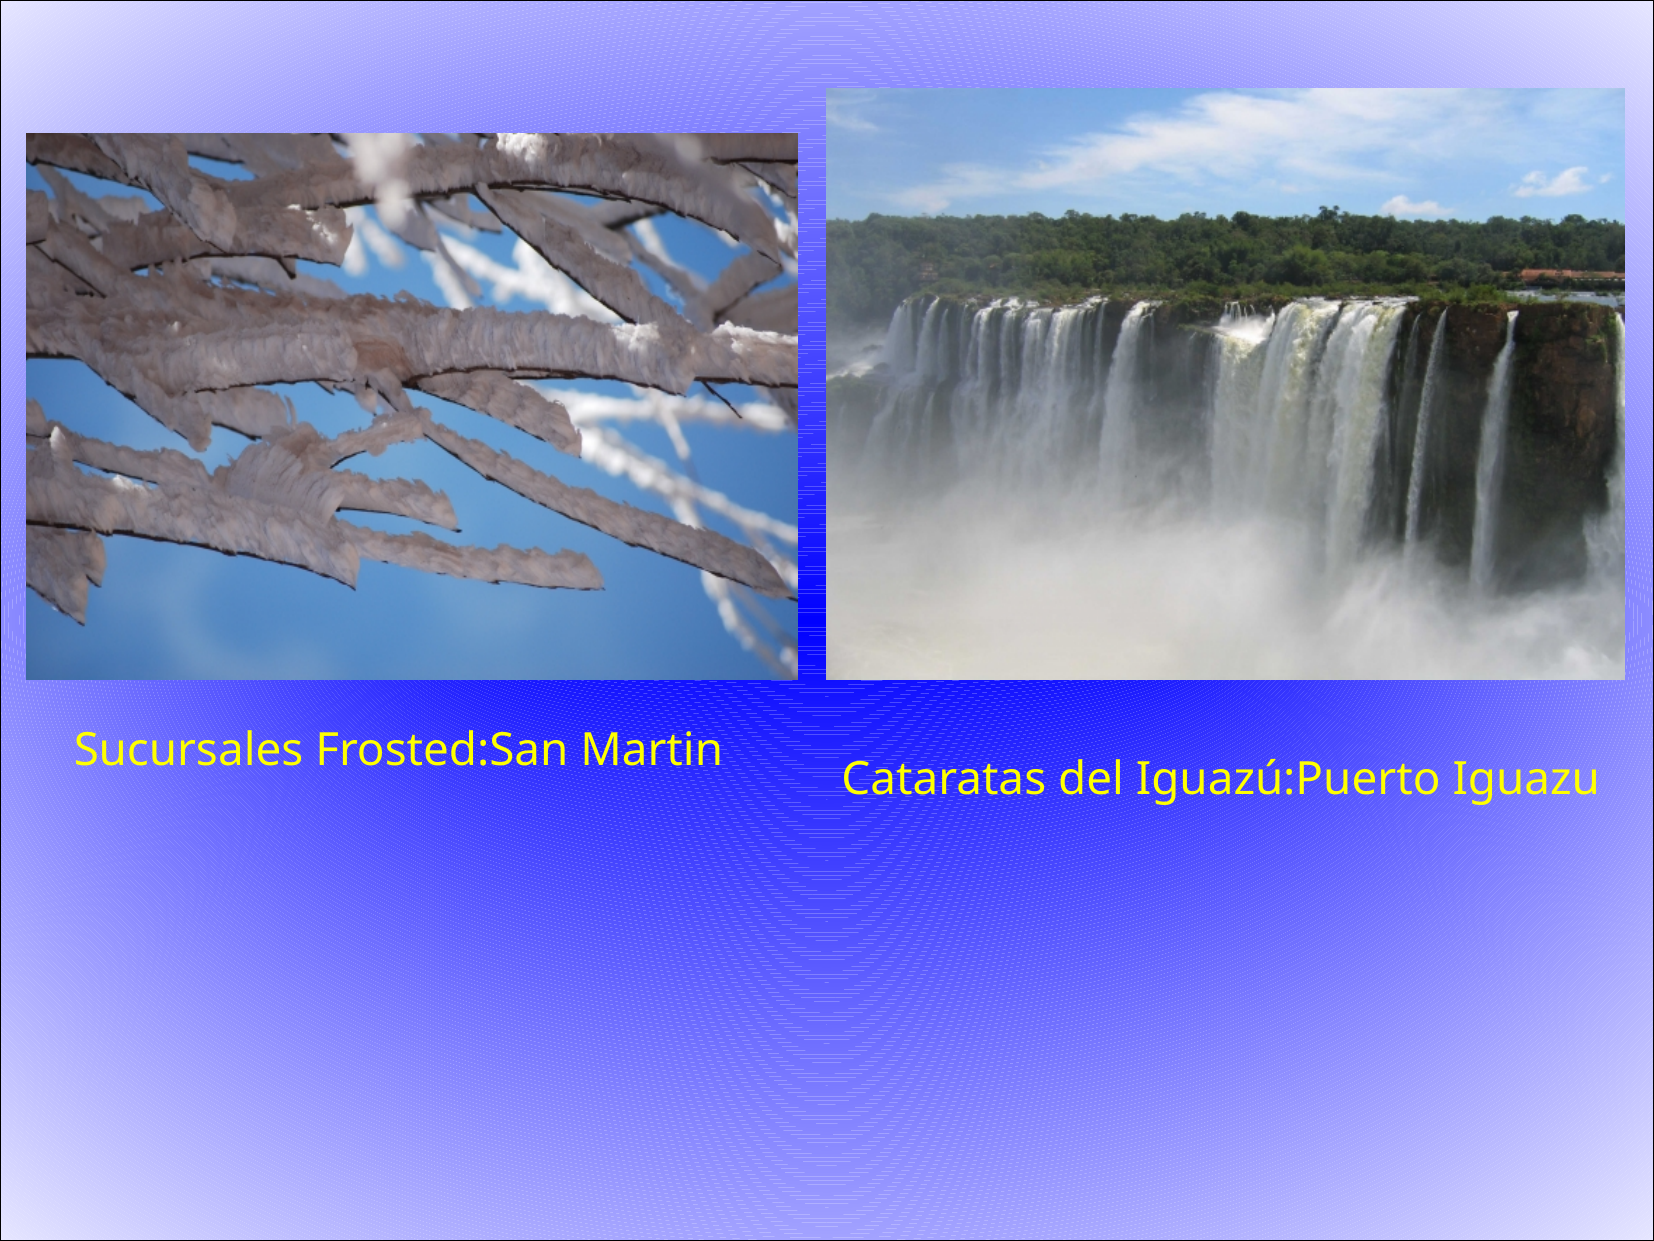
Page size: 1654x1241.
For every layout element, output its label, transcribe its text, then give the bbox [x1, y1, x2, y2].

picture [26, 133, 798, 680]
text_box Sucursales Frosted:San Martin [59, 708, 916, 777]
text_box Cataratas del Iguazú:Puerto Iguazu [826, 738, 1625, 860]
text_box [0, 0, 1654, 1241]
picture [826, 88, 1625, 680]
